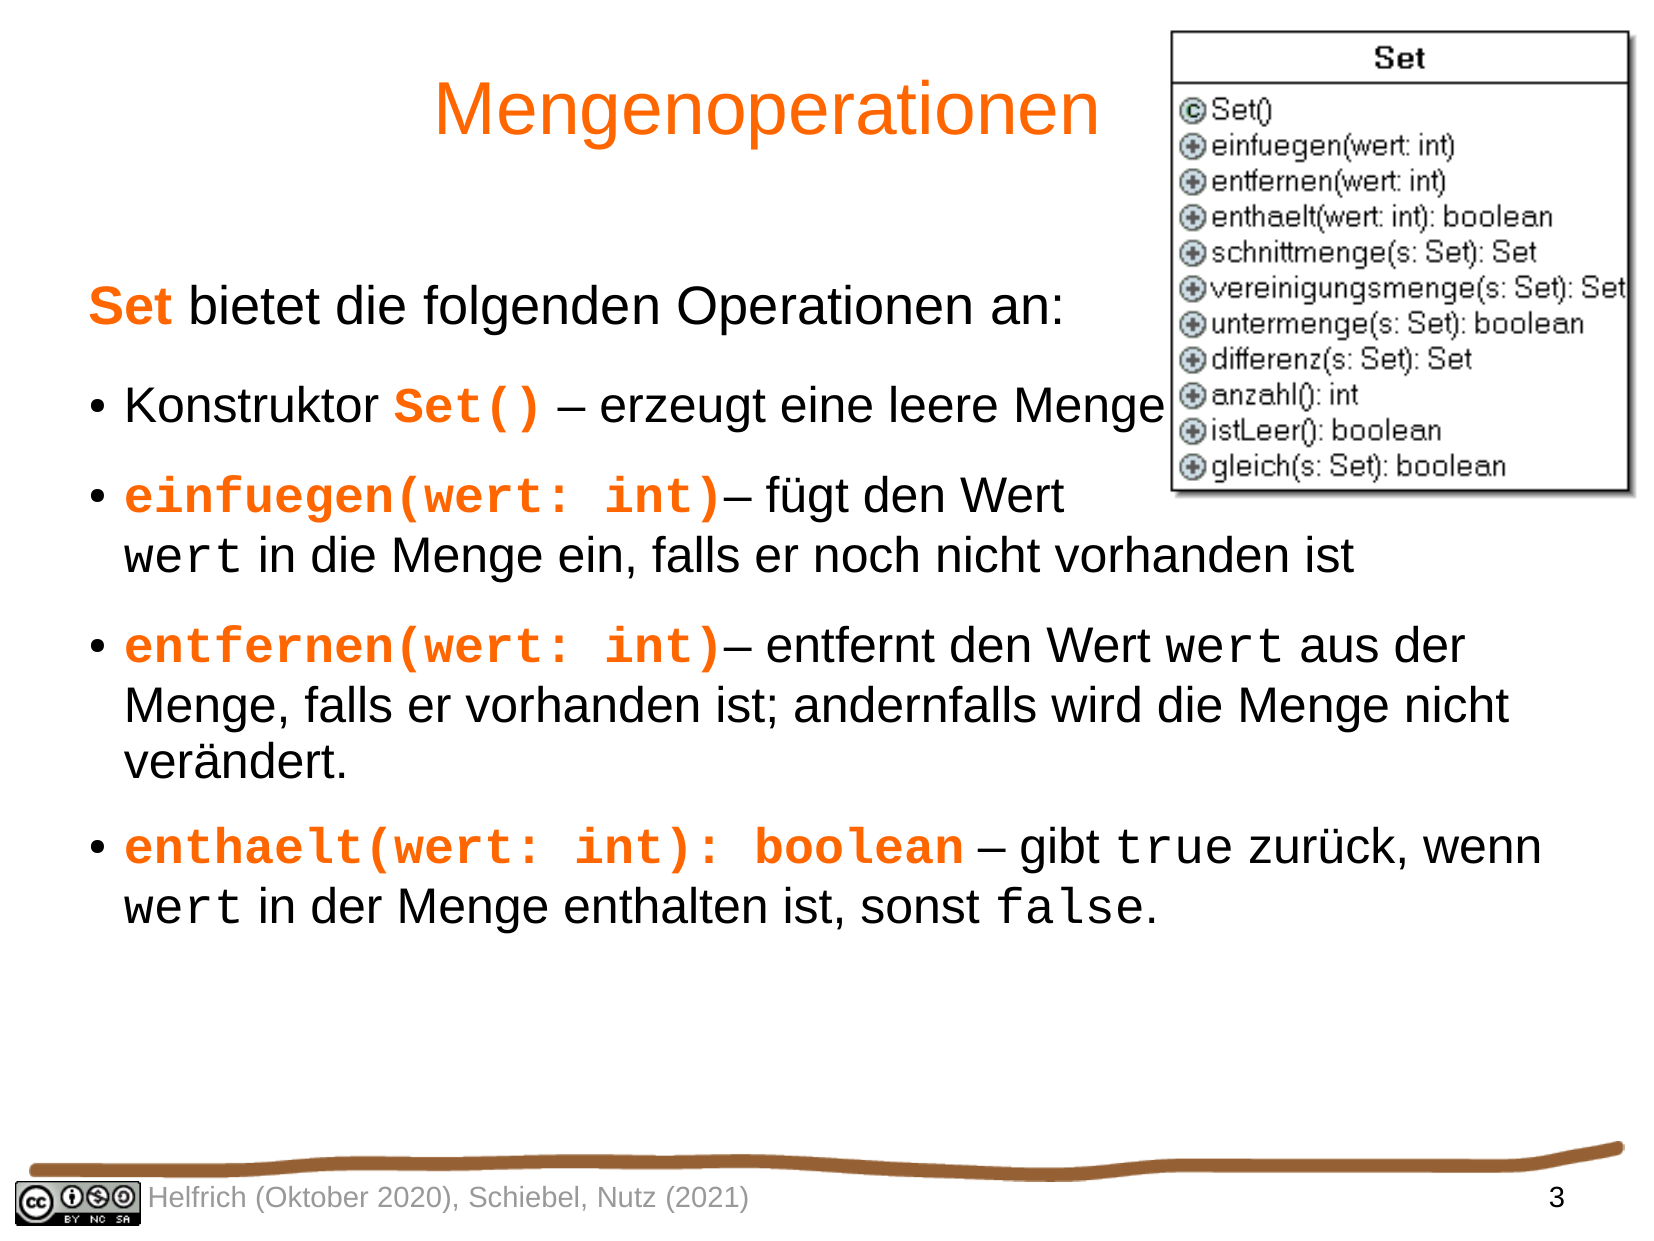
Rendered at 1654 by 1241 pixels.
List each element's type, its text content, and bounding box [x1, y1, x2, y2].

list Set bietet die folgenden Operationen an: Konstruktor Set() – erzeugt eine leere Menge einfuegen(wert: int)– fügt den Wert wert in die Menge ein, falls er noch nicht vorhanden ist entfernen(wert: int)– entfernt den Wert wert aus der Menge, falls er vorhanden ist; andernfalls wird die Menge nicht verändert. enthaelt(wert: int): boolean – gibt true zurück, wenn wert in der Menge enthalten ist, sonst false. [88, 275, 1565, 1142]
picture [1169, 29, 1639, 501]
title Mengenoperationen [88, 39, 1169, 178]
picture [15, 1141, 1625, 1226]
